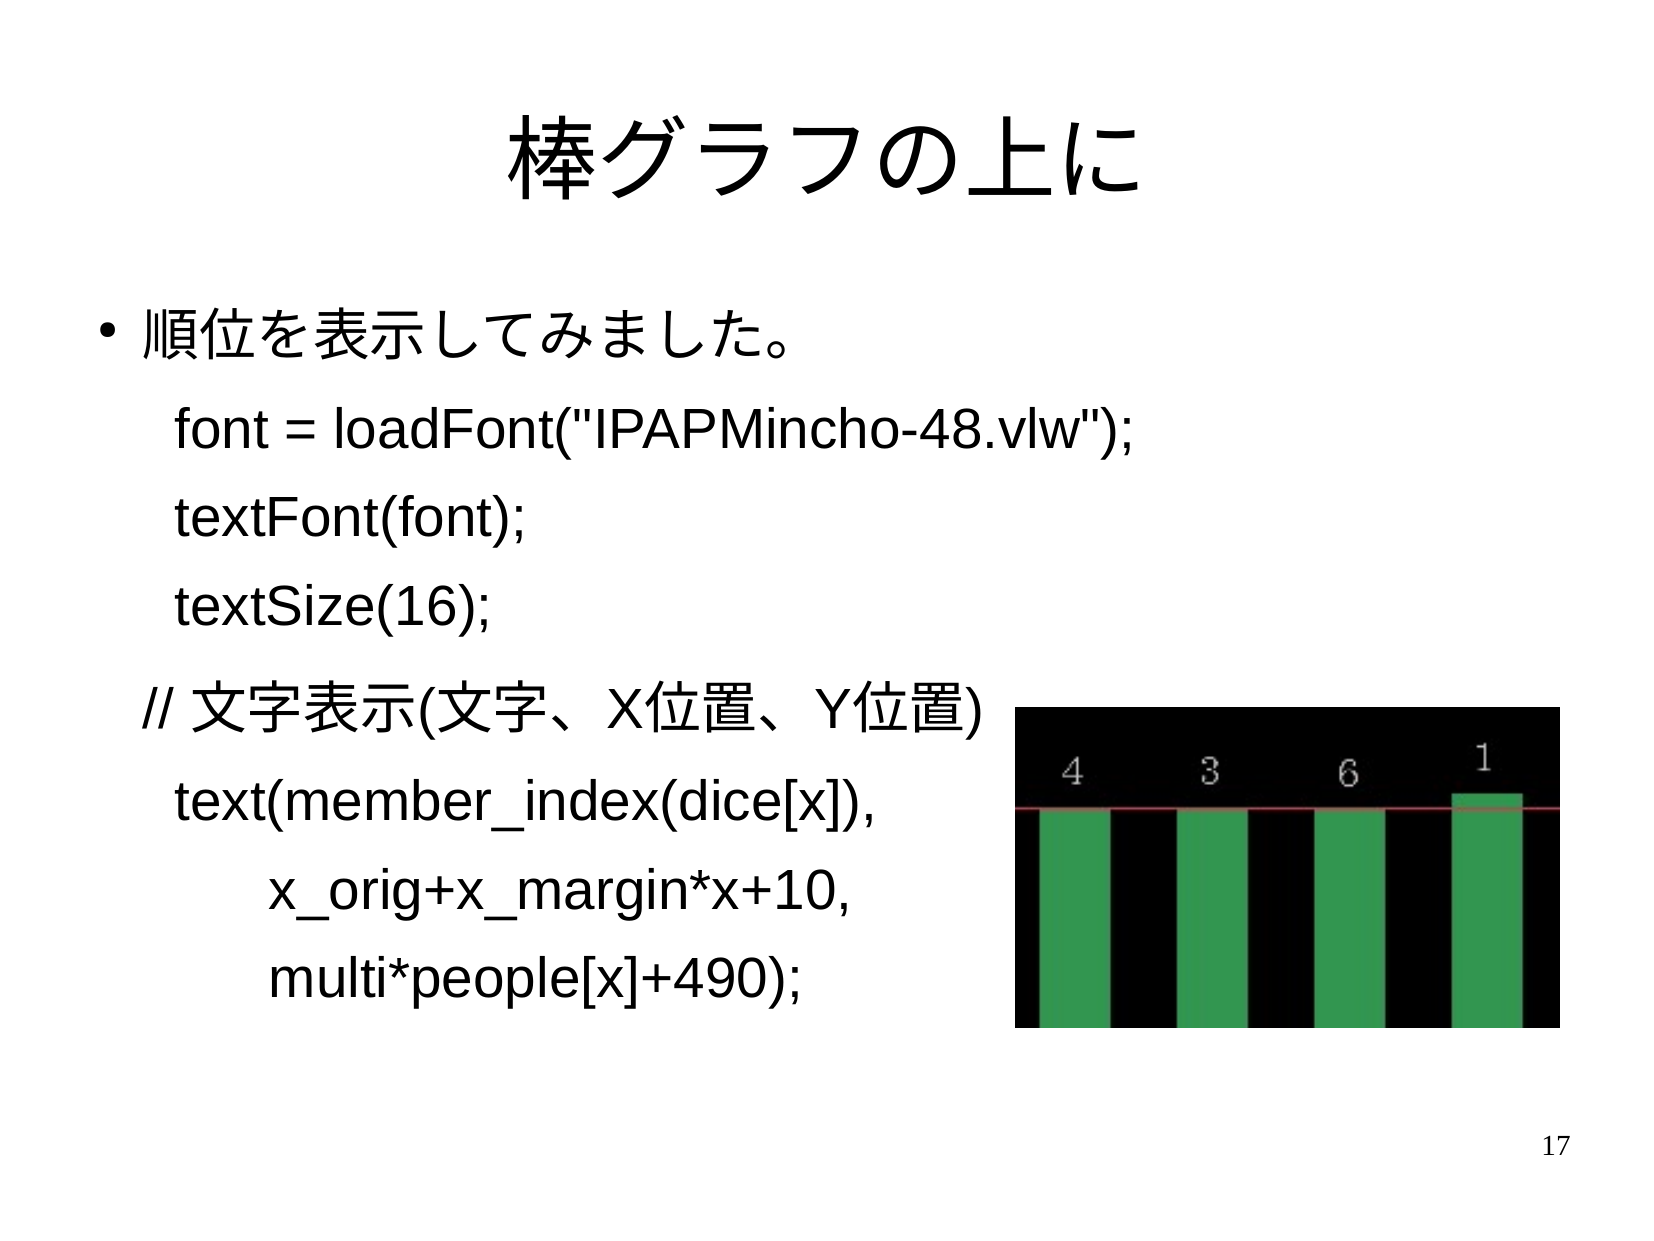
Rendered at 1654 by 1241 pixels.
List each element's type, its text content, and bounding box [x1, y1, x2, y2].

title 棒グラフの上に [82, 49, 1571, 257]
picture [1015, 707, 1560, 1028]
list 順位を表示してみました。 font = loadFont("IPAPMincho-48.vlw"); textFont(font); textSize(16); // 文字表示(文字、X位置、Y位置) text(member_index(dice[x]), x_orig+x_margin*x+10, multi*people[x]+490); [82, 290, 1571, 1010]
